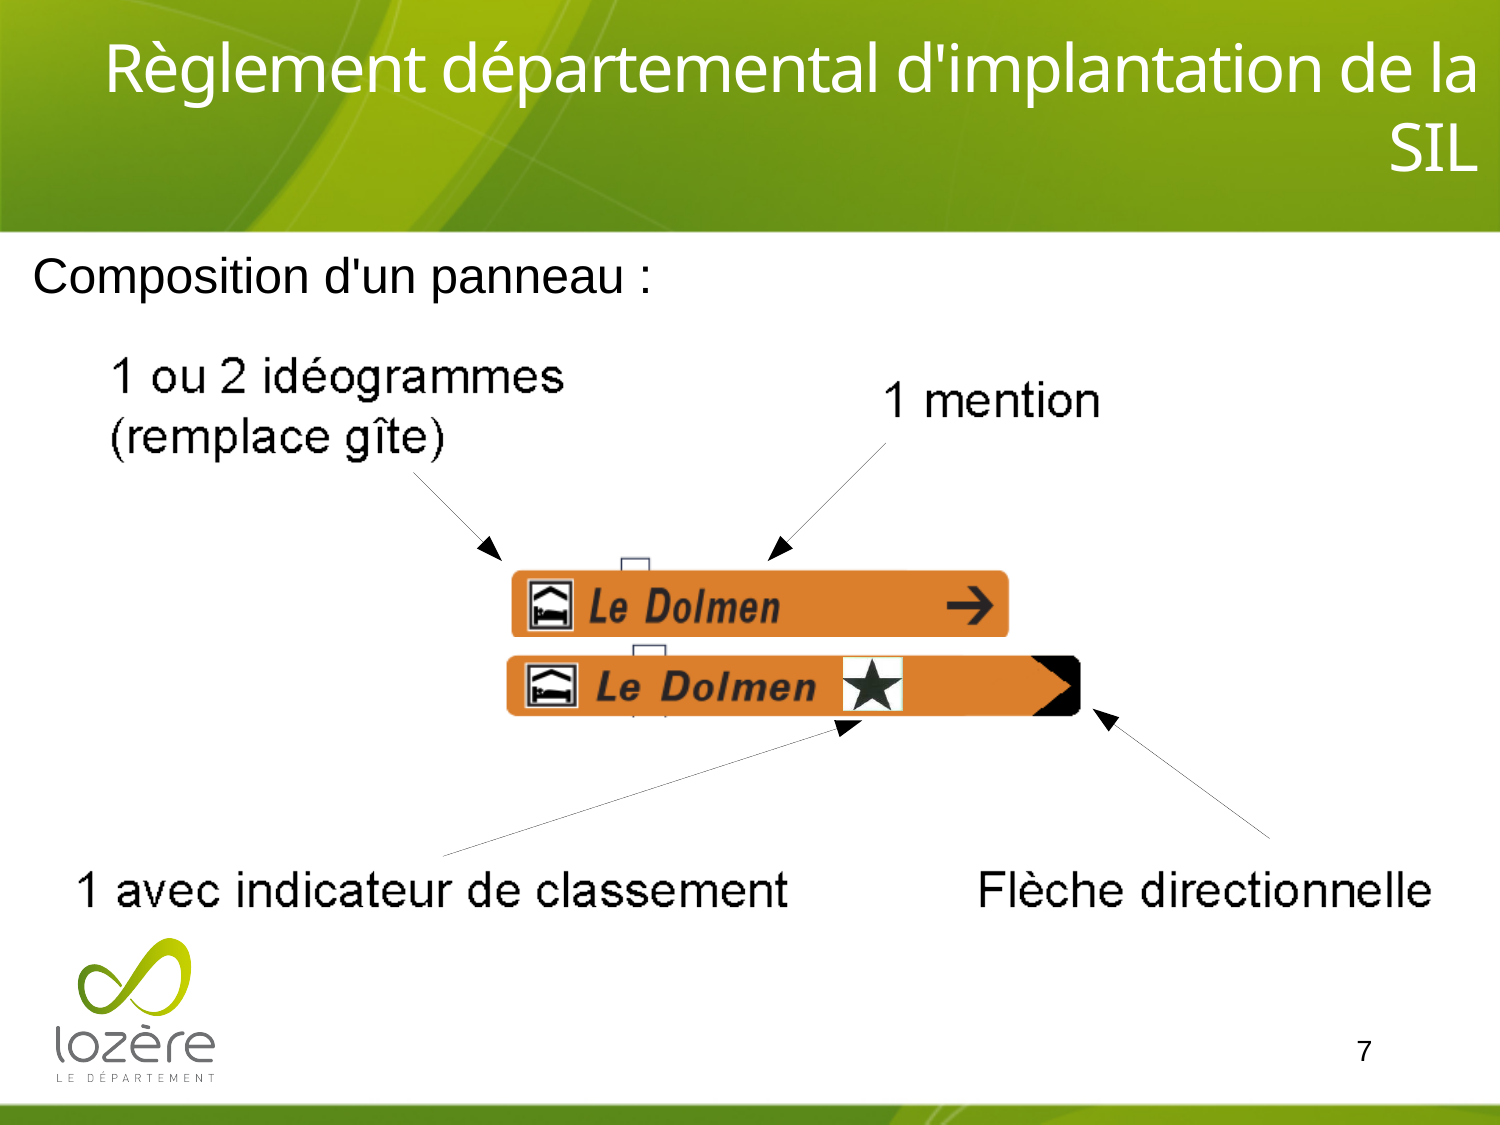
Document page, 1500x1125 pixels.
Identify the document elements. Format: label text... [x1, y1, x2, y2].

picture [867, 359, 1132, 435]
picture [843, 657, 903, 711]
text_box [29, 257, 1441, 1075]
text_box Règlement départemental d'implantation de la SIL Règlement d'implantation de la SIL [0, 17, 1495, 299]
text_box Composition d'un panneau : [17, 236, 1436, 312]
picture [0, 0, 1500, 1125]
